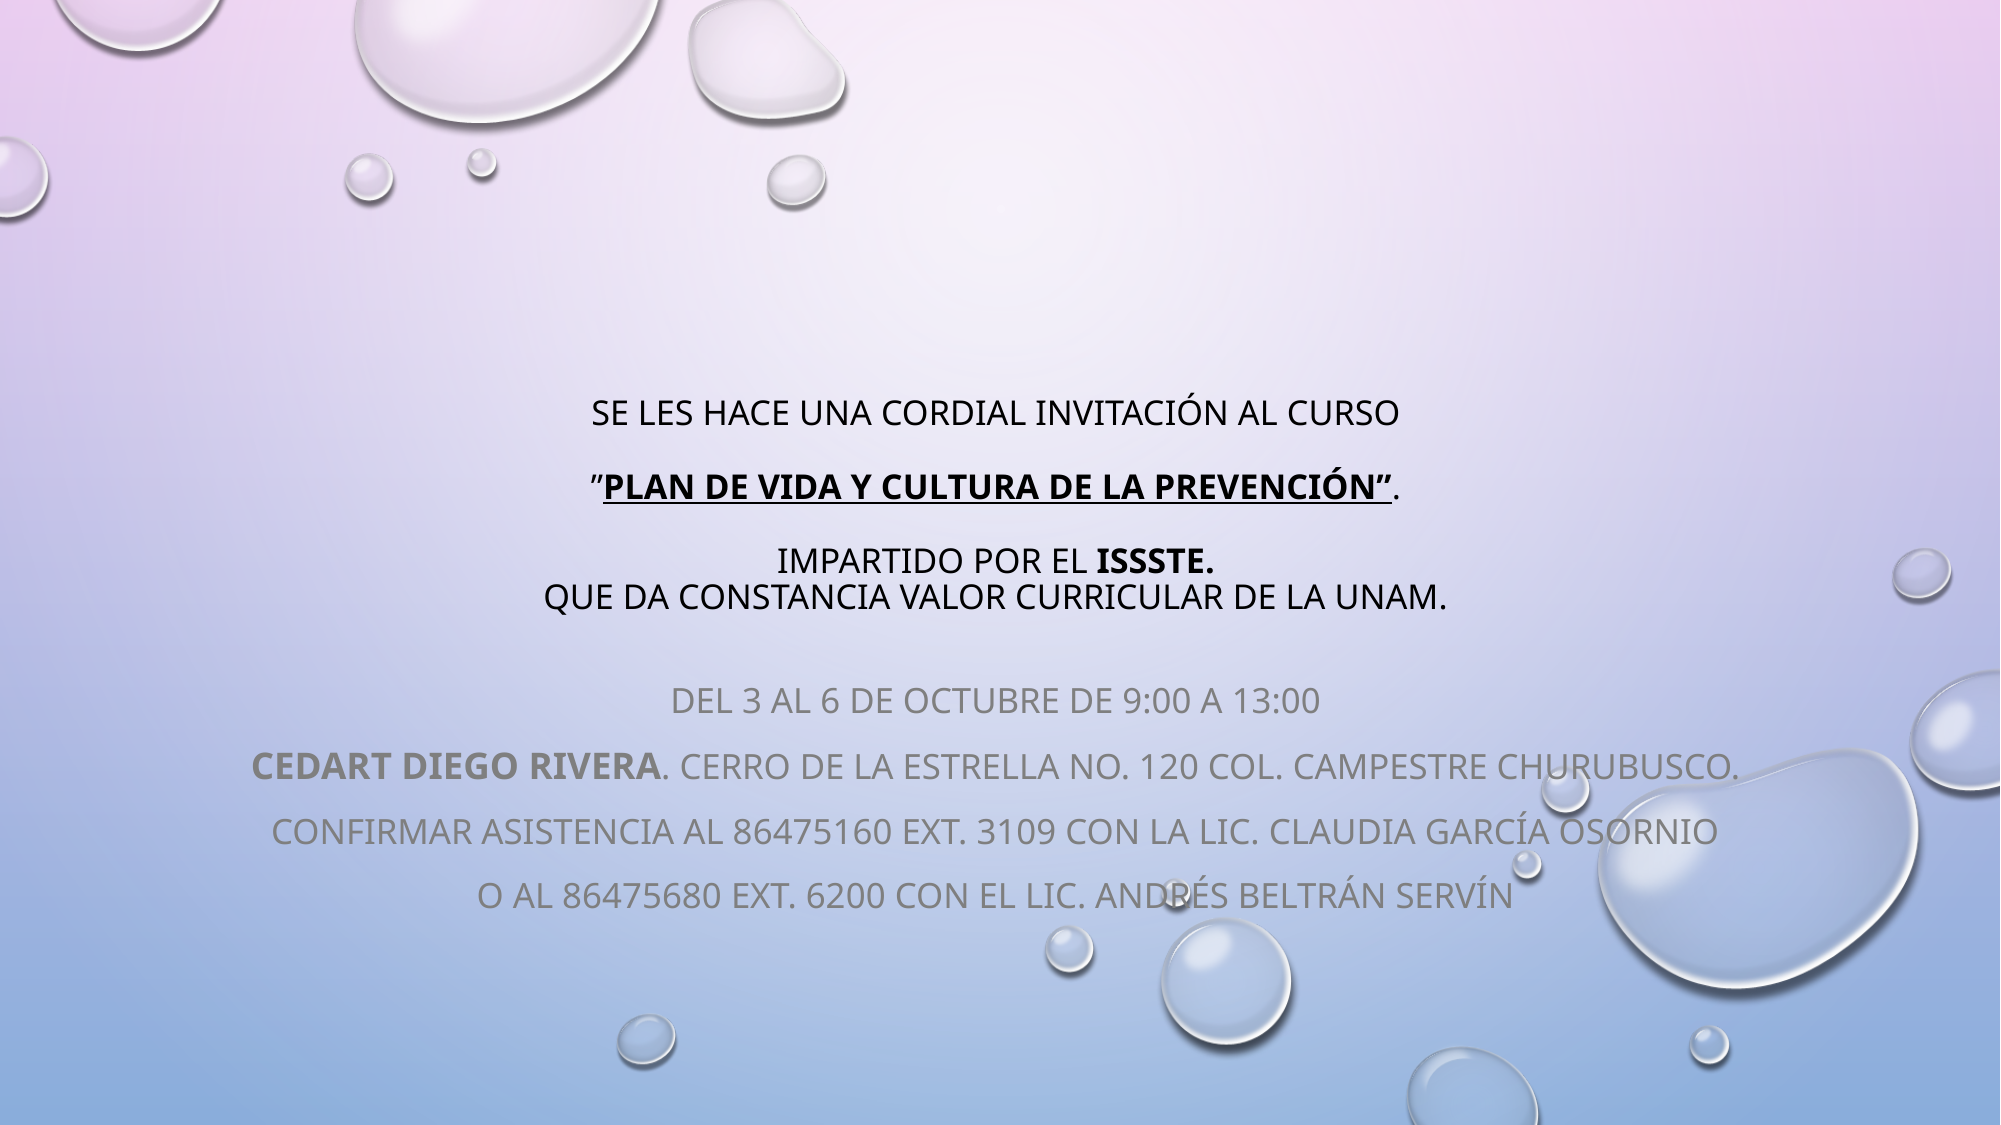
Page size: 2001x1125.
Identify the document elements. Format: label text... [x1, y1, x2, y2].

subtitle Del 3 al 6 de octubre de 9:00 a 13:00 Cedart diego rivera. cerro de la estrella no. 120 col. campestre Churubusco. Confirmar asistencia al 86475160 ext. 3109 CON LA Lic. Claudia García Osornio O AL 86475680 EXT. 6200 CON EL LIC. ANDRÉS BELTRÁN SERVÍN [209, 667, 1783, 980]
title Se les hace una cordial invitación al curso ”plan de vida y cultura de la prevenciÓn”. Impartido por el issste. Que da constancia valor curricular de la unam. [75, 308, 1917, 626]
